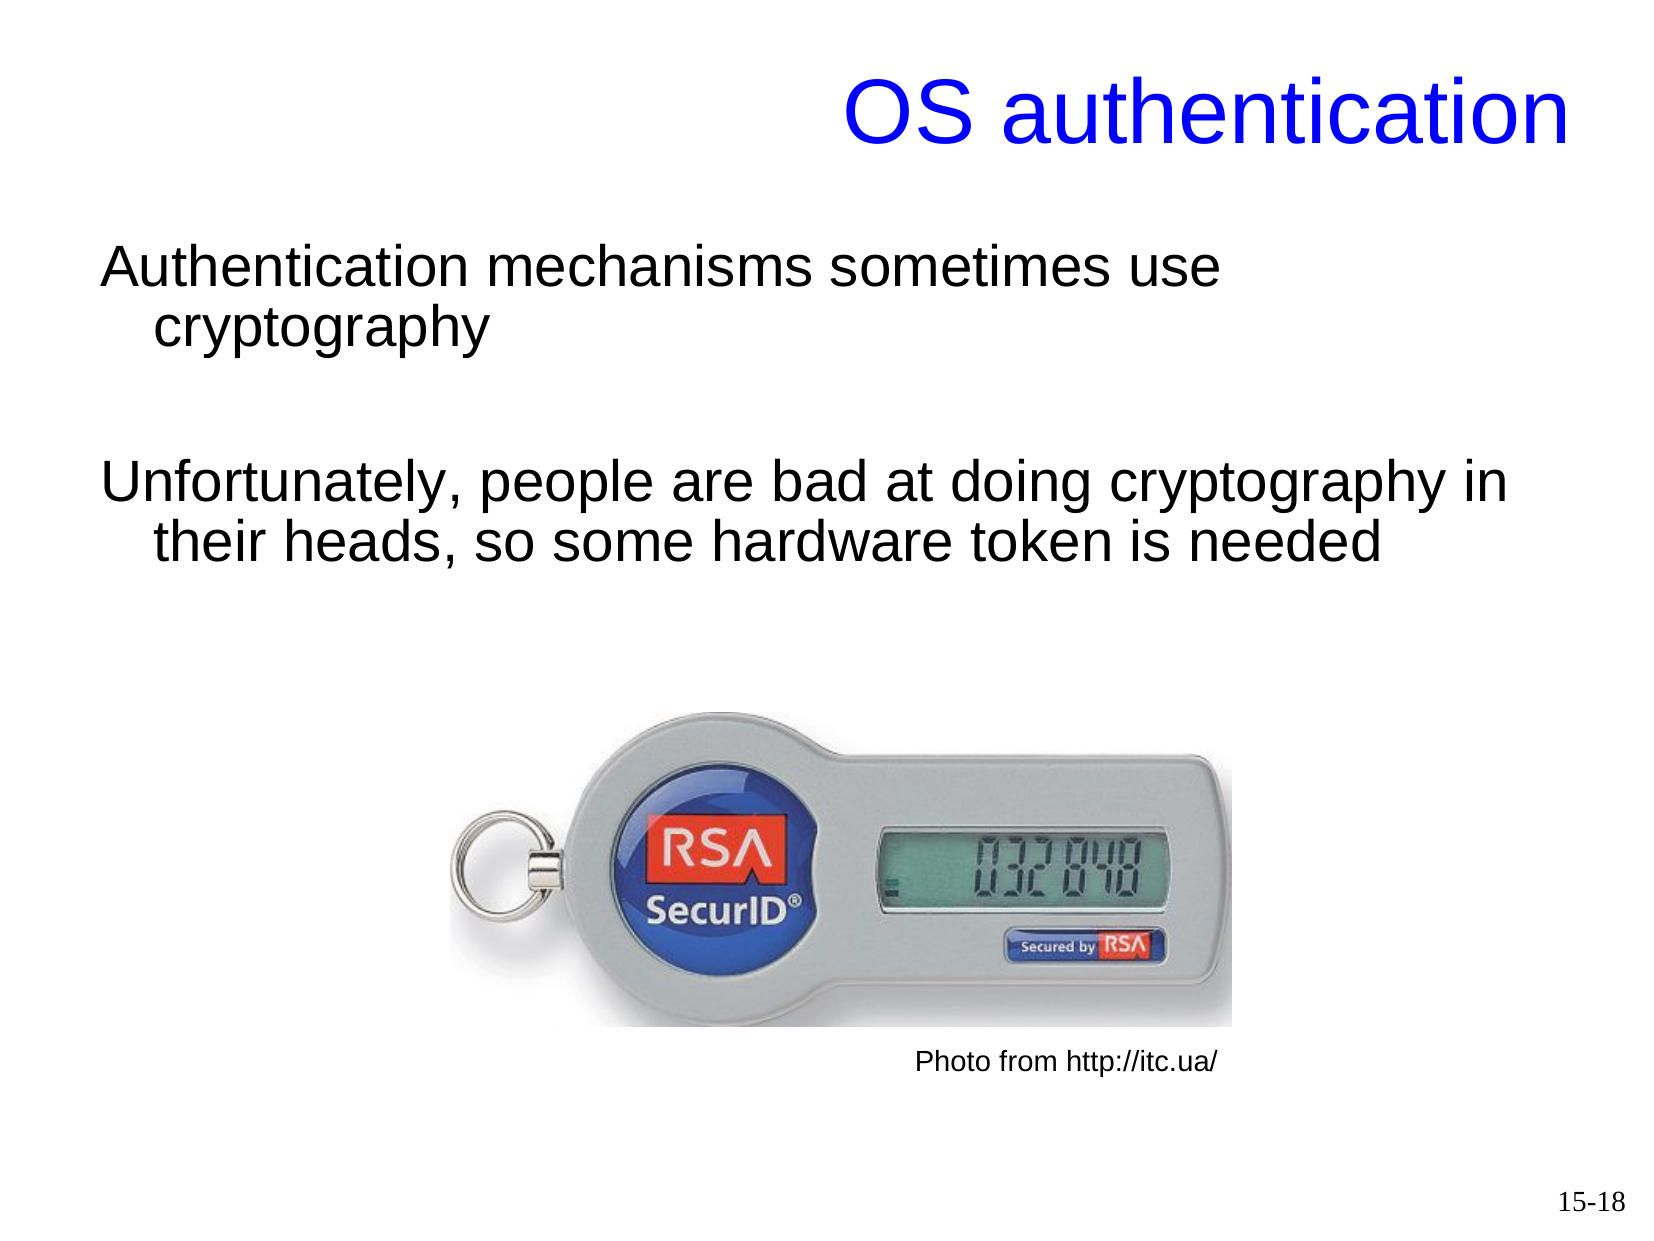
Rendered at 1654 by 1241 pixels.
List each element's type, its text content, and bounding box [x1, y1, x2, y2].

list Authentication mechanisms sometimes use cryptography Unfortunately, people are bad at doing cryptography in their heads, so some hardware token is needed [82, 237, 1571, 638]
title OS authentication [84, 18, 1573, 211]
picture [450, 712, 1232, 1027]
text_box Photo from http://itc.ua/ [900, 1039, 1227, 1088]
